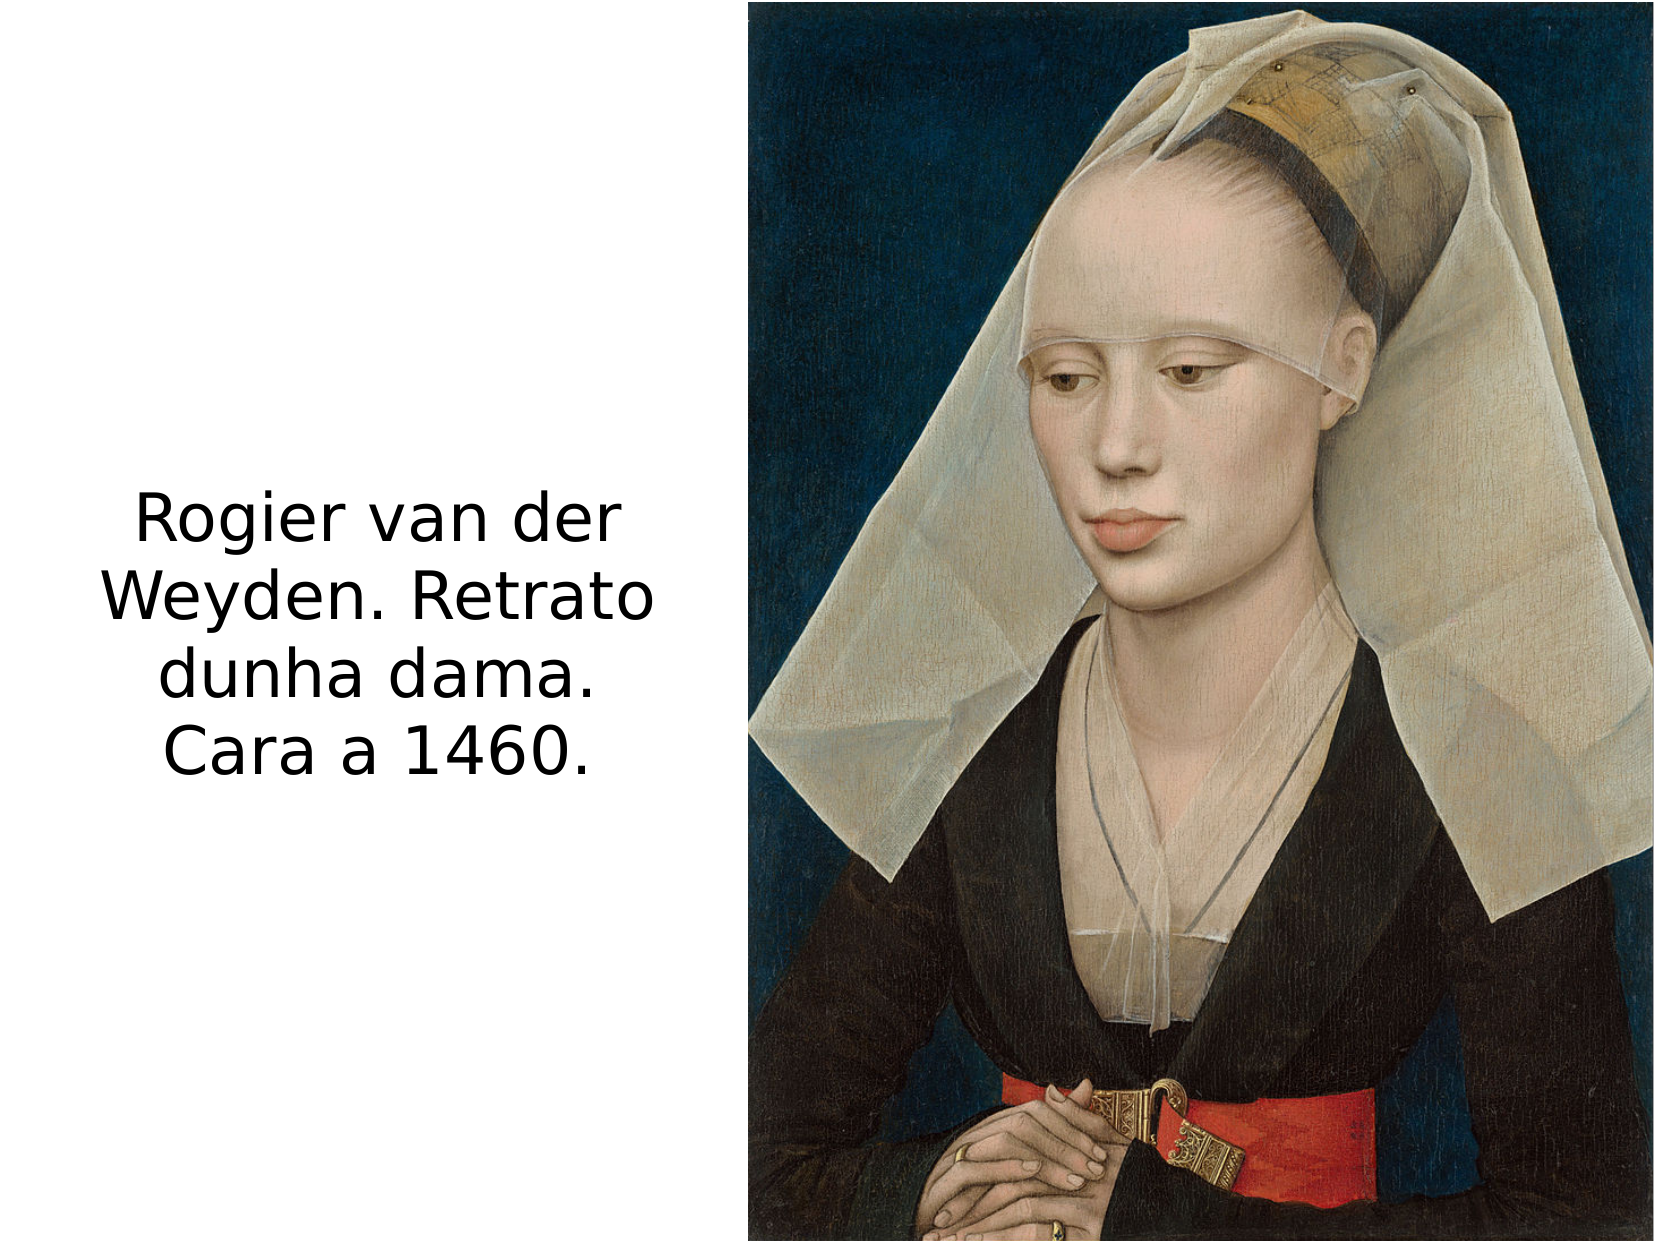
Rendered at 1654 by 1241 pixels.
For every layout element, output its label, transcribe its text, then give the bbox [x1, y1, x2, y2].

picture [748, 2, 1654, 1241]
text_box Rogier van der Weyden. Retrato dunha dama. Cara a 1460. [82, 472, 674, 799]
